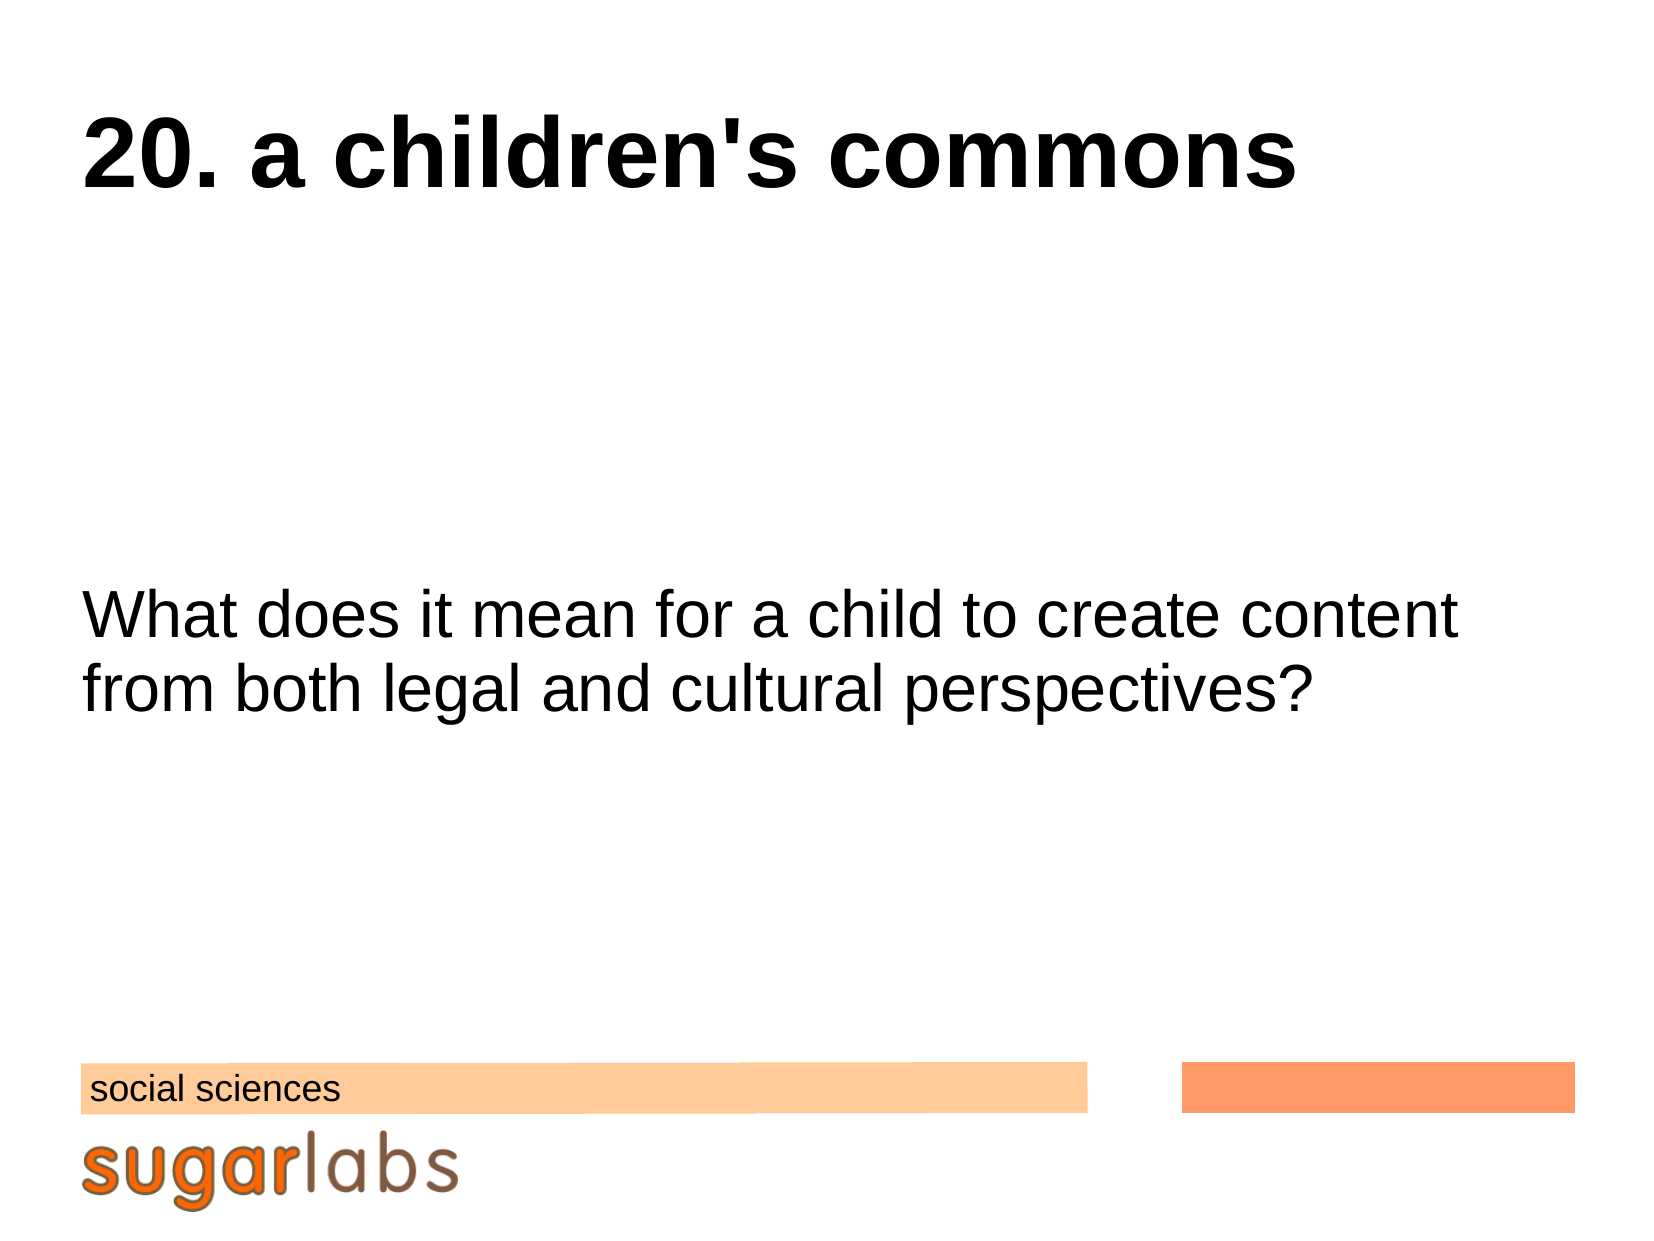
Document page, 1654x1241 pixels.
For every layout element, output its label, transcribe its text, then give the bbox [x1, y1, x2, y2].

subtitle What does it mean for a child to create content from both legal and cultural perspectives? [82, 290, 1571, 1013]
text_box social sciences [75, 1060, 938, 1122]
title 20. a children's commons [82, 49, 1571, 257]
picture [82, 1130, 458, 1212]
